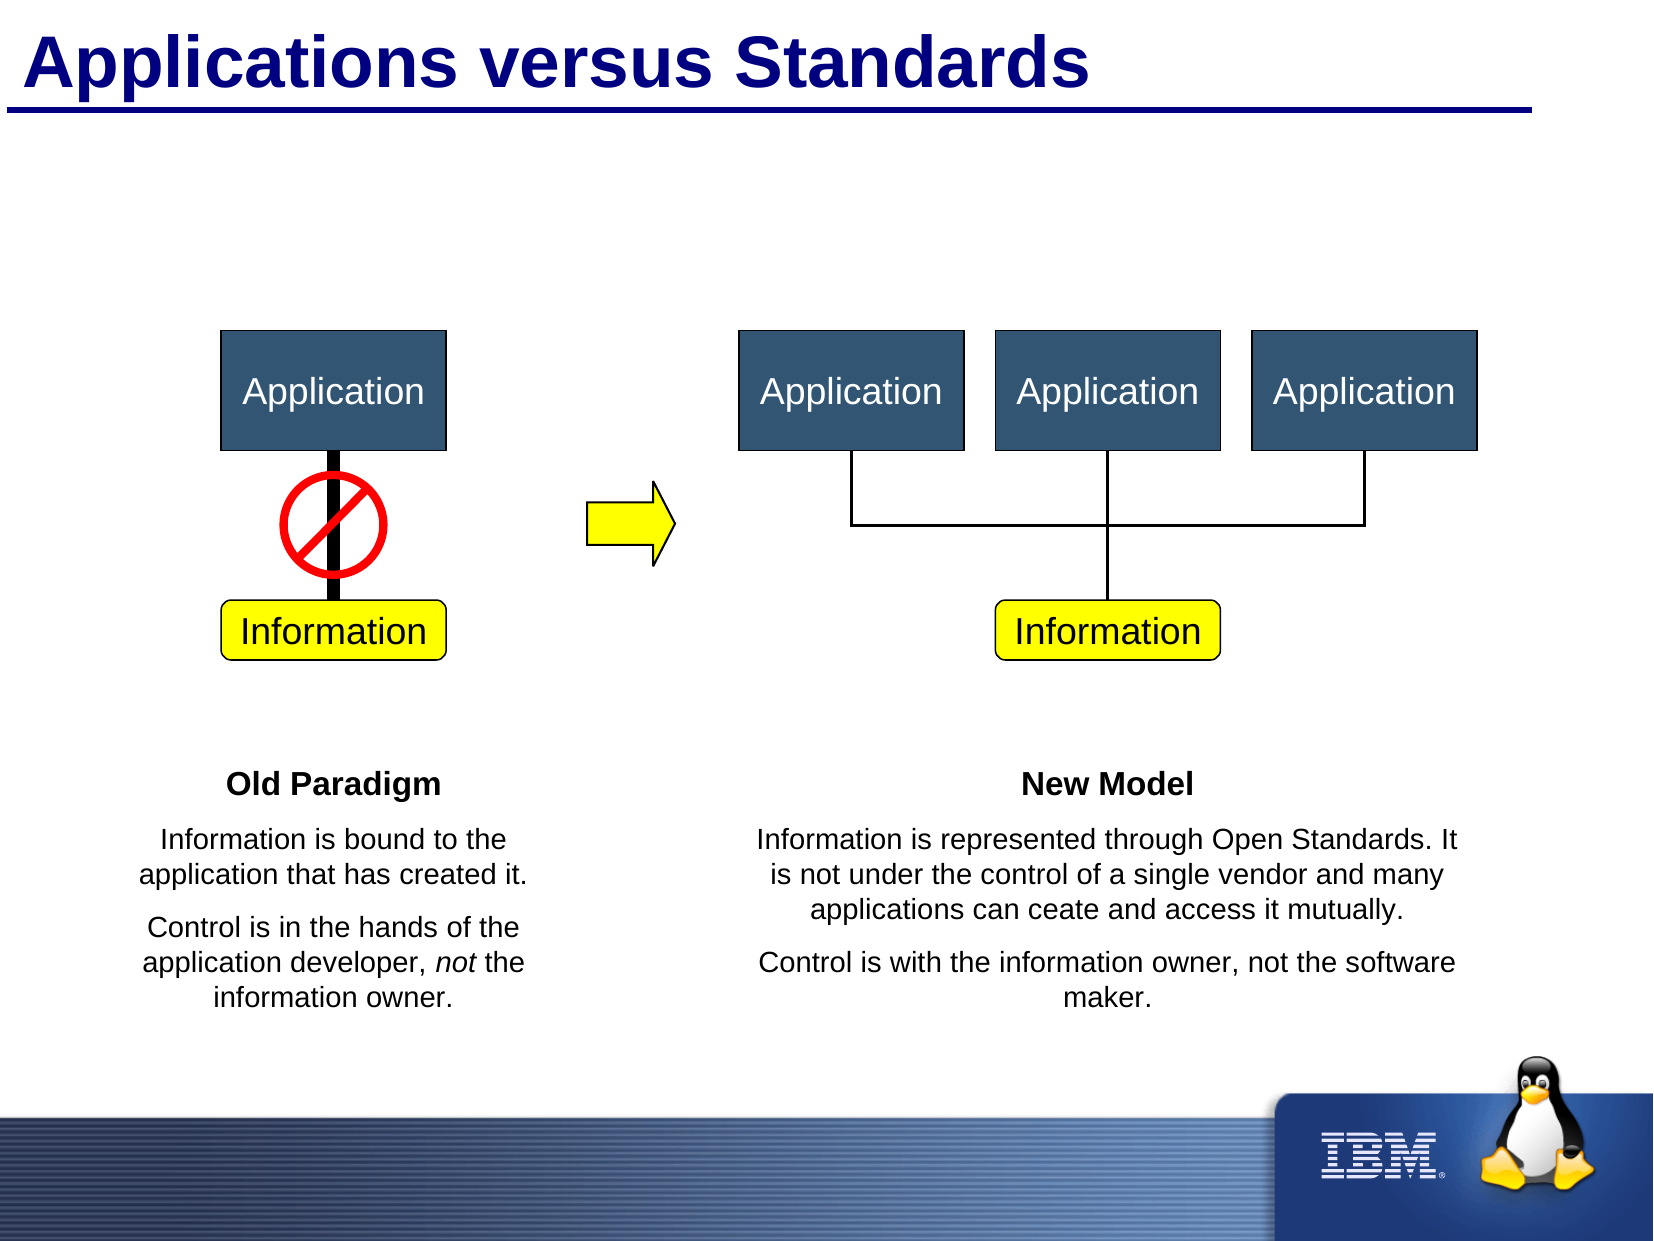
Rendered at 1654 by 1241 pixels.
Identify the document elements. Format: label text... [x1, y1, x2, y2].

text_box New Model Information is represented through Open Standards. It is not under the control of a single vendor and many applications can ceate and access it mutually. Control is with the information owner, not the software maker. [738, 755, 1477, 1023]
text_box Application [1251, 330, 1477, 451]
text_box [587, 481, 676, 567]
text_box Information [221, 600, 447, 661]
text_box Applications versus Standards [22, 15, 1432, 128]
text_box Old Paradigm Information is bound to the application that has created it. Control is in the hands of the application developer, not the information owner. [89, 755, 579, 1023]
text_box Information [995, 600, 1221, 661]
text_box Application [221, 330, 447, 451]
text_box Application [995, 330, 1221, 451]
picture [0, 1055, 1653, 1241]
text_box Application [738, 330, 964, 451]
